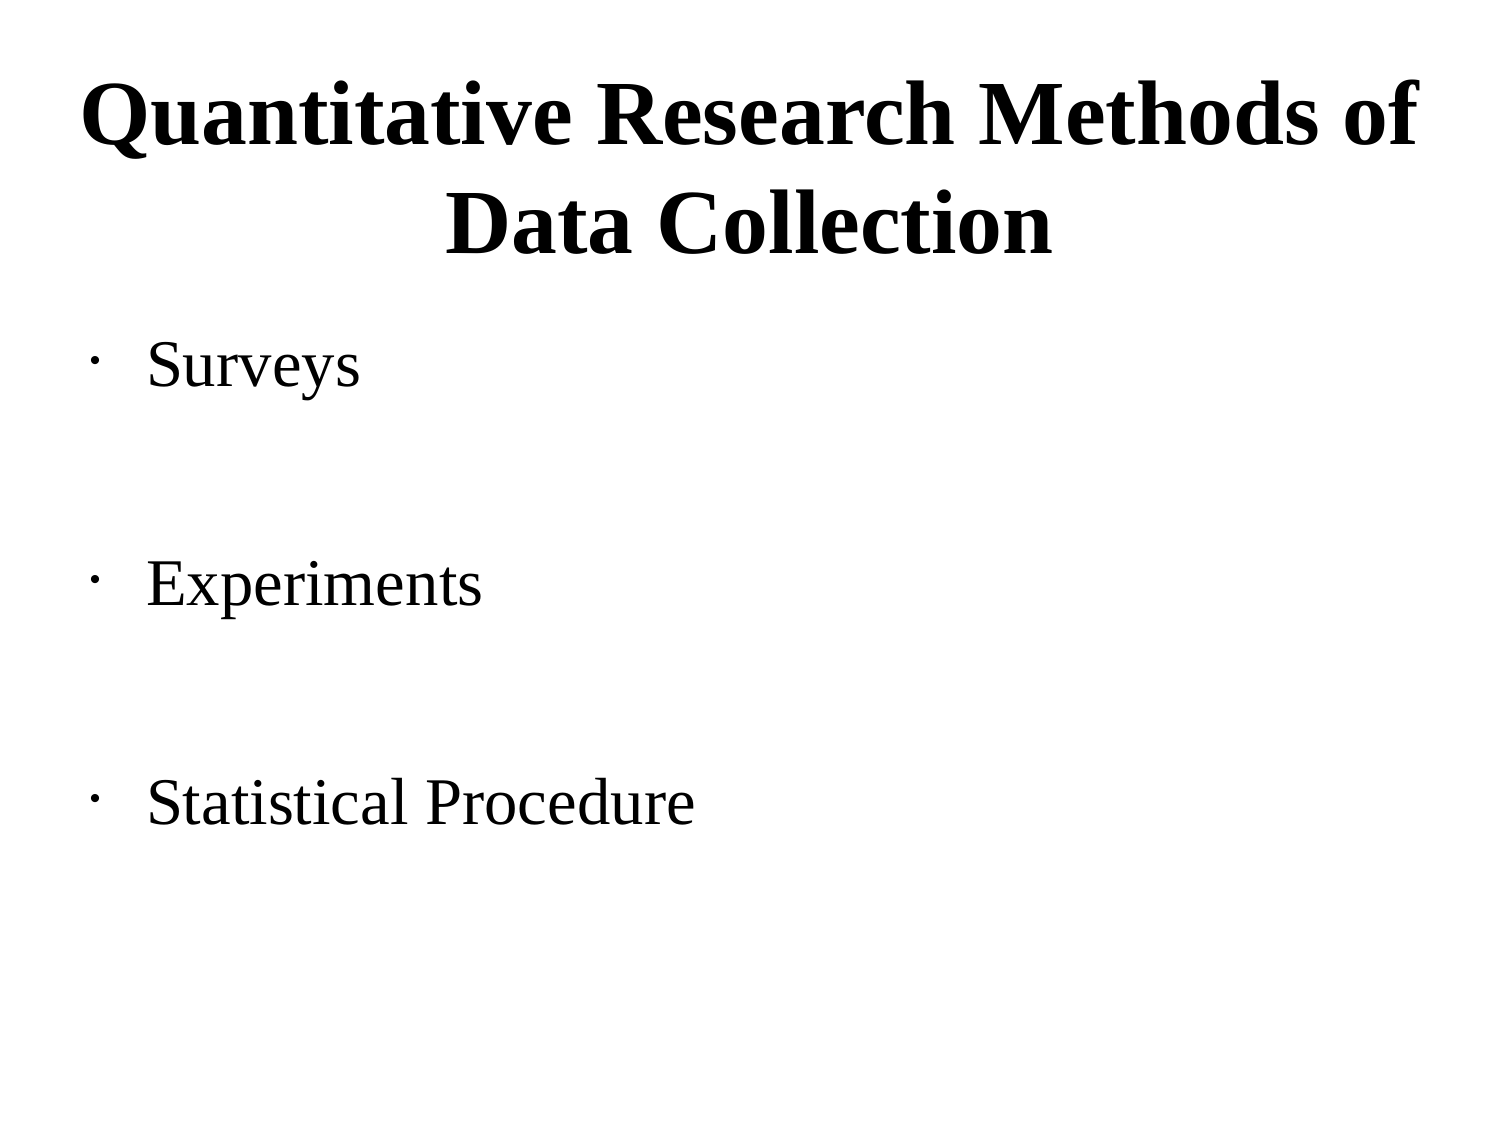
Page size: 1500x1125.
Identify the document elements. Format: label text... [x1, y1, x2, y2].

title Quantitative Research Methods of Data Collection [0, 45, 1500, 233]
list Surveys Experiments Statistical Procedure [75, 312, 1425, 1055]
